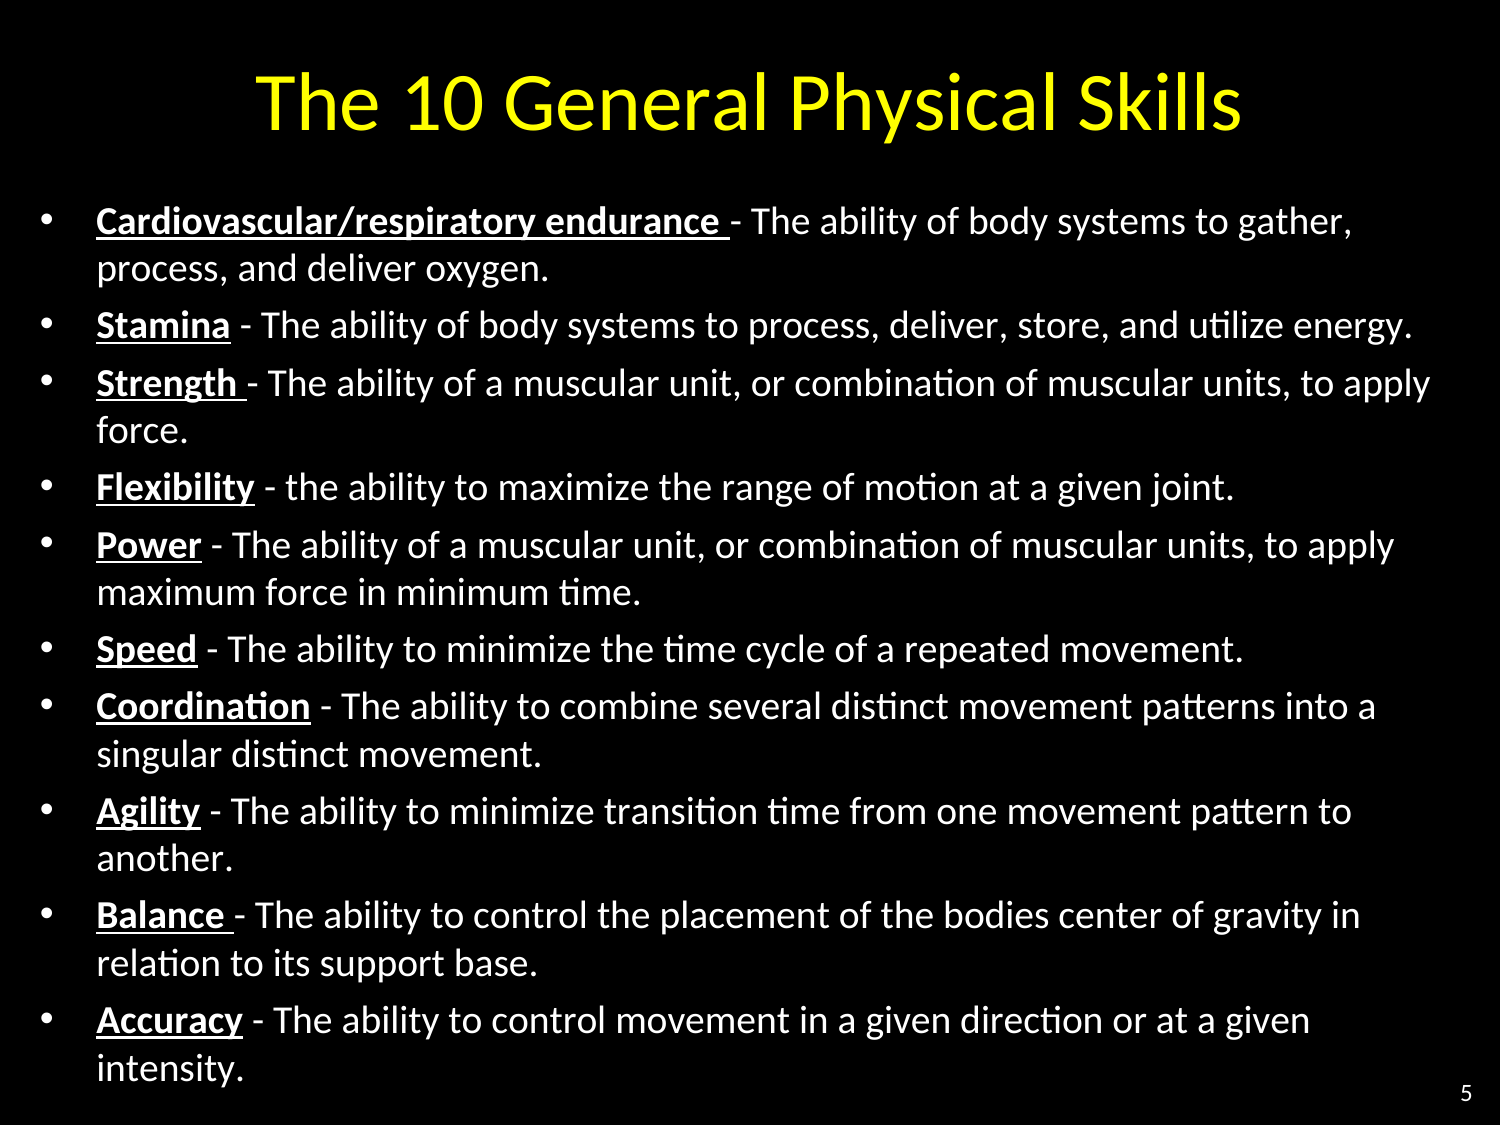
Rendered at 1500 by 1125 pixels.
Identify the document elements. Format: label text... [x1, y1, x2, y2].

title The 10 General Physical Skills [75, 45, 1426, 150]
text_box <number> [1137, 1061, 1488, 1122]
list Cardiovascular/respiratory endurance - The ability of body systems to gather, process, and deliver oxygen. Stamina - The ability of body systems to process, deliver, store, and utilize energy. Strength - The ability of a muscular unit, or combination of muscular units, to apply force. Flexibility - the ability to maximize the range of motion at a given joint. Power - The ability of a muscular unit, or combination of muscular units, to apply maximum force in minimum time. Speed - The ability to minimize the time cycle of a repeated movement. Coordination - The ability to combine several distinct movement patterns into a singular distinct movement. Agility - The ability to minimize transition time from one movement pattern to another. Balance - The ability to control the placement of the bodies center of gravity in relation to its support base. Accuracy - The ability to control movement in a given direction or at a given intensity. [24, 187, 1476, 1113]
